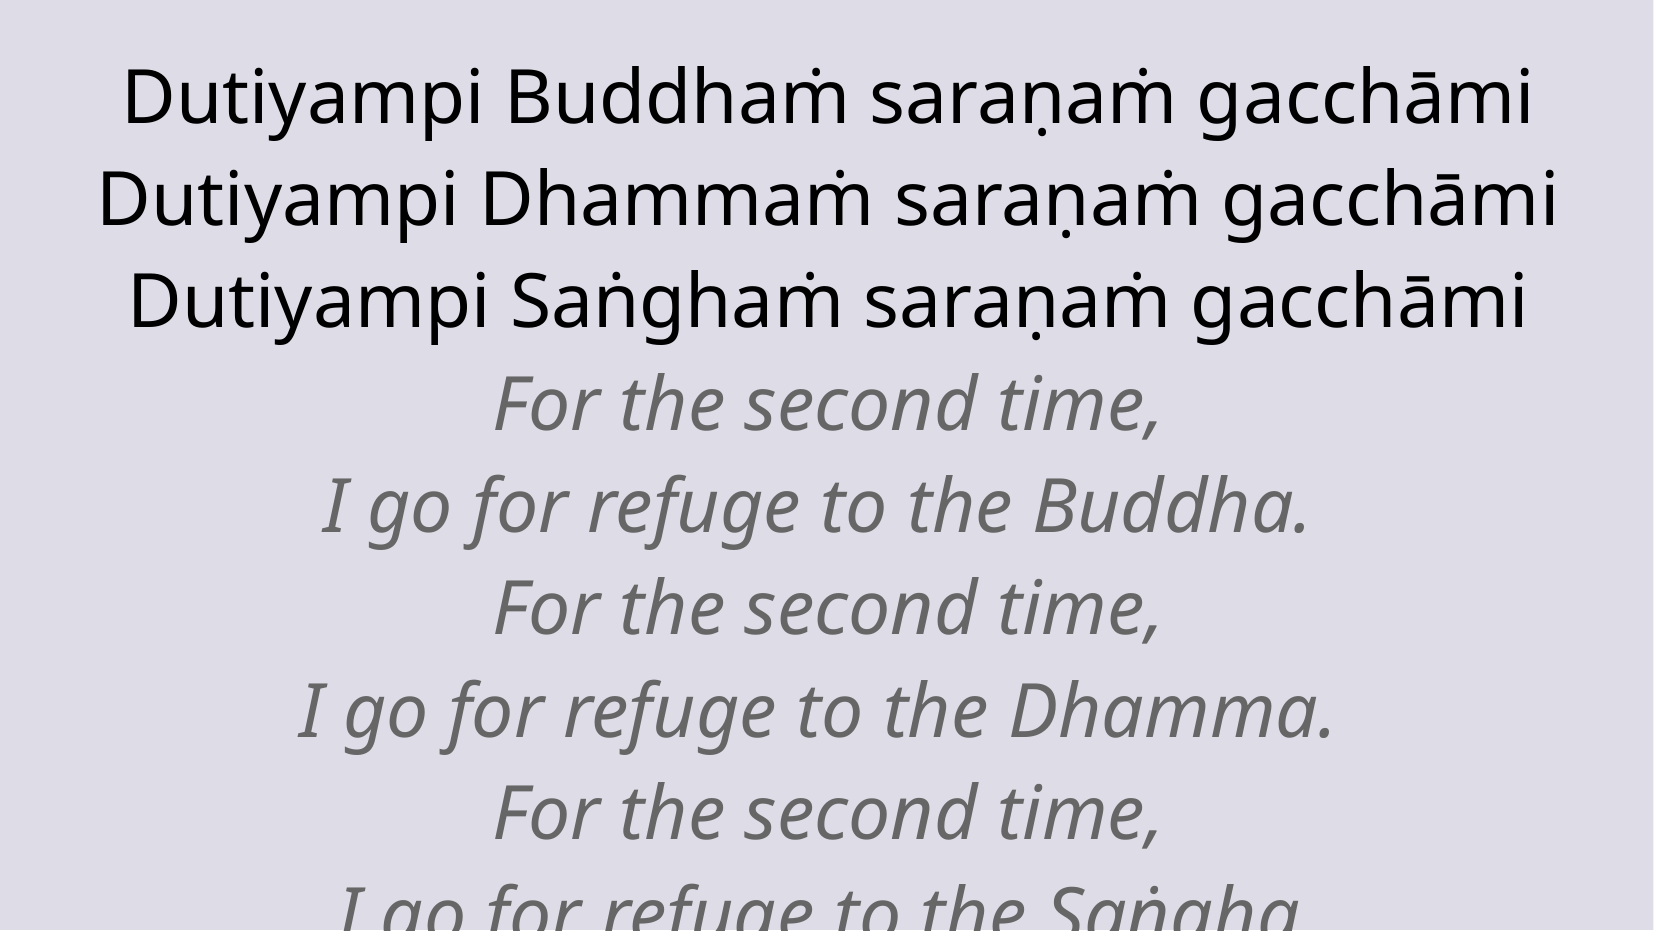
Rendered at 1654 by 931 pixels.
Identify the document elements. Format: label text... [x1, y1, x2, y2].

subtitle Dutiyampi Buddhaṁ saraṇaṁ gacchāmi Dutiyampi Dhammaṁ saraṇaṁ gacchāmi Dutiyampi Saṅghaṁ saraṇaṁ gacchāmi For the second time, I go for refuge to the Buddha. For the second time, I go for refuge to the Dhamma. For the second time, I go for refuge to the Saṅgha. [1, 43, 1654, 882]
